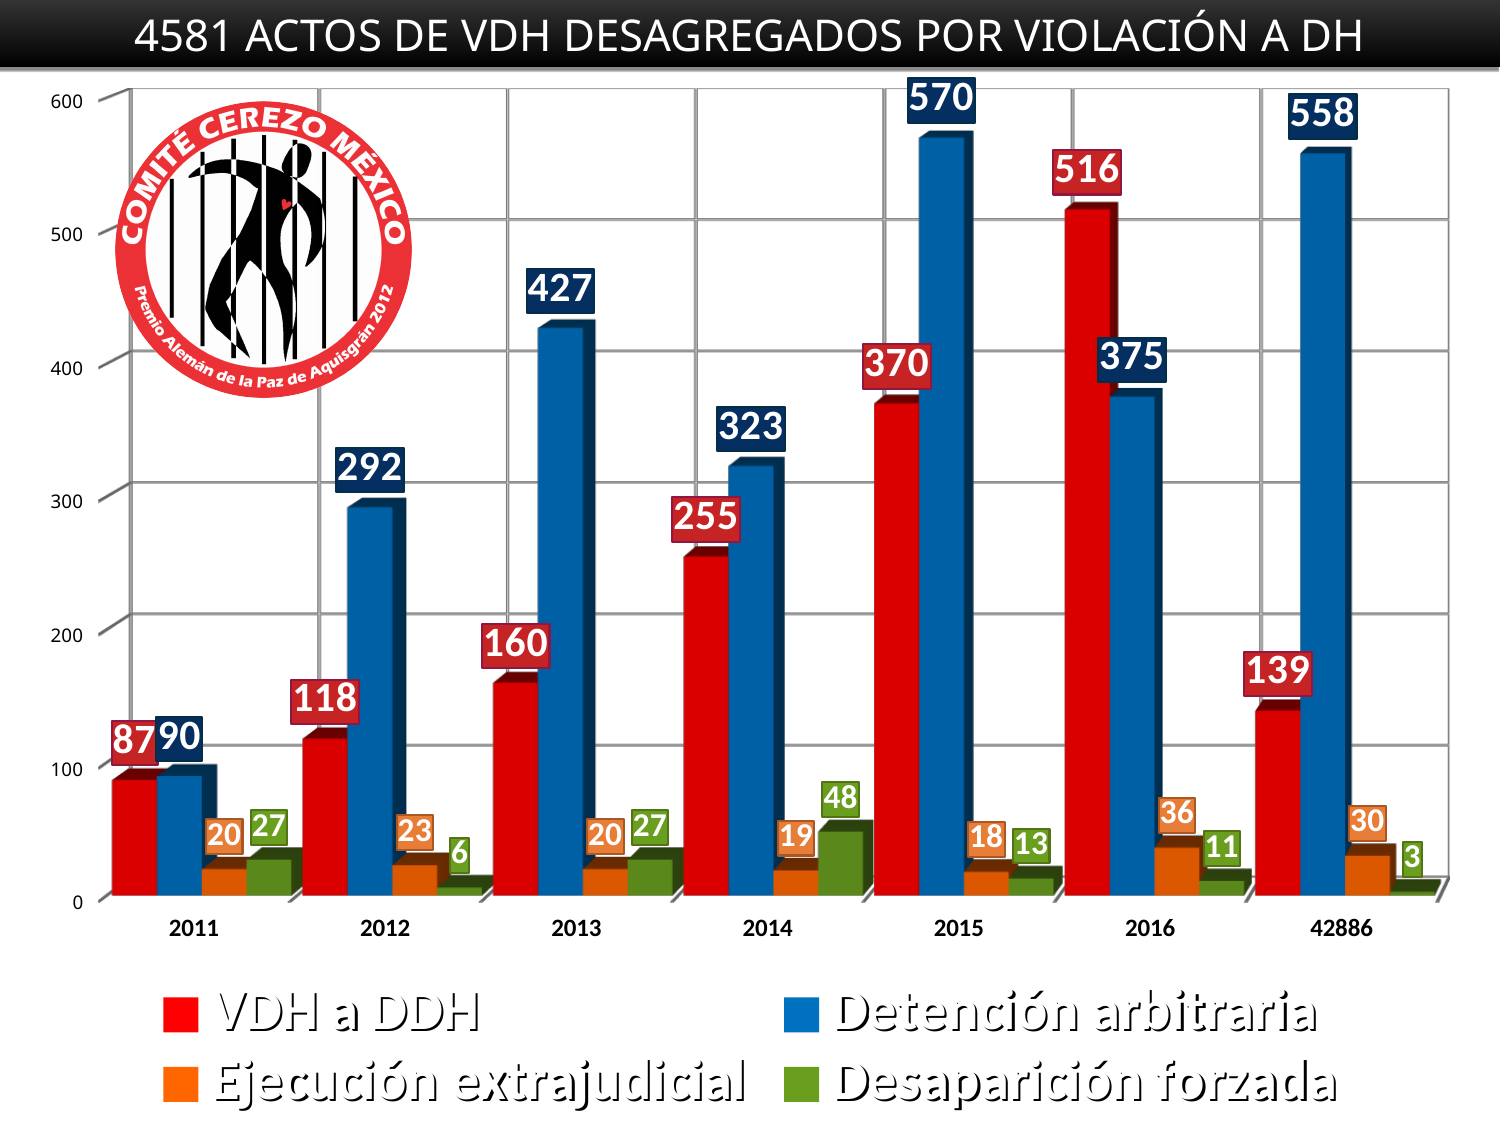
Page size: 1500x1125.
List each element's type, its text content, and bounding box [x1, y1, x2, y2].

picture [115, 101, 412, 398]
title 4581 actos de VDH desagregados por violación a DH [0, 0, 1500, 66]
chart [0, 66, 1500, 1125]
